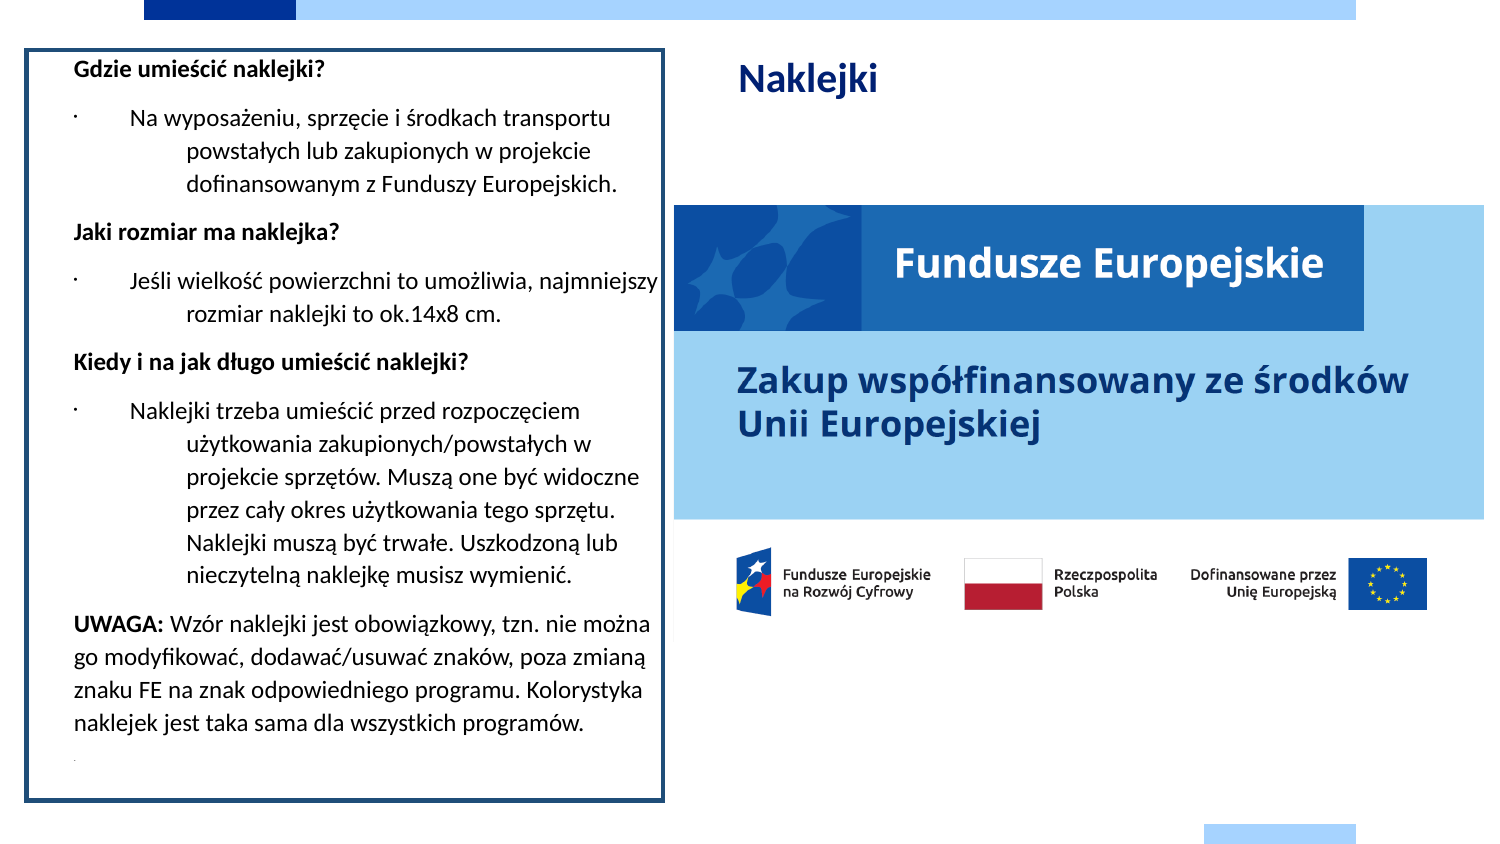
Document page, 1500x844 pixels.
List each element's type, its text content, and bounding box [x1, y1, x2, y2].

title Naklejki [738, 50, 1356, 171]
list Gdzie umieścić naklejki? Na wyposażeniu, sprzęcie i środkach transportu powstałych lub zakupionych w projekcie dofinansowanym z Funduszy Europejskich. Jaki rozmiar ma naklejka? Jeśli wielkość powierzchni to umożliwia, najmniejszy rozmiar naklejki to ok.14x8 cm. Kiedy i na jak długo umieścić naklejki? Naklejki trzeba umieścić przed rozpoczęciem użytkowania zakupionych/powstałych w projekcie sprzętów. Muszą one być widoczne przez cały okres użytkowania tego sprzętu. Naklejki muszą być trwałe. Uszkodzoną lub nieczytelną naklejkę musisz wymienić. UWAGA: Wzór naklejki jest obowiązkowy, tzn. nie można go modyfikować, dodawać/usuwać znaków, poza zmianą znaku FE na znak odpowiedniego programu. Kolorystyka naklejek jest taka sama dla wszystkich programów. [26, 50, 664, 801]
picture [673, 205, 1484, 642]
